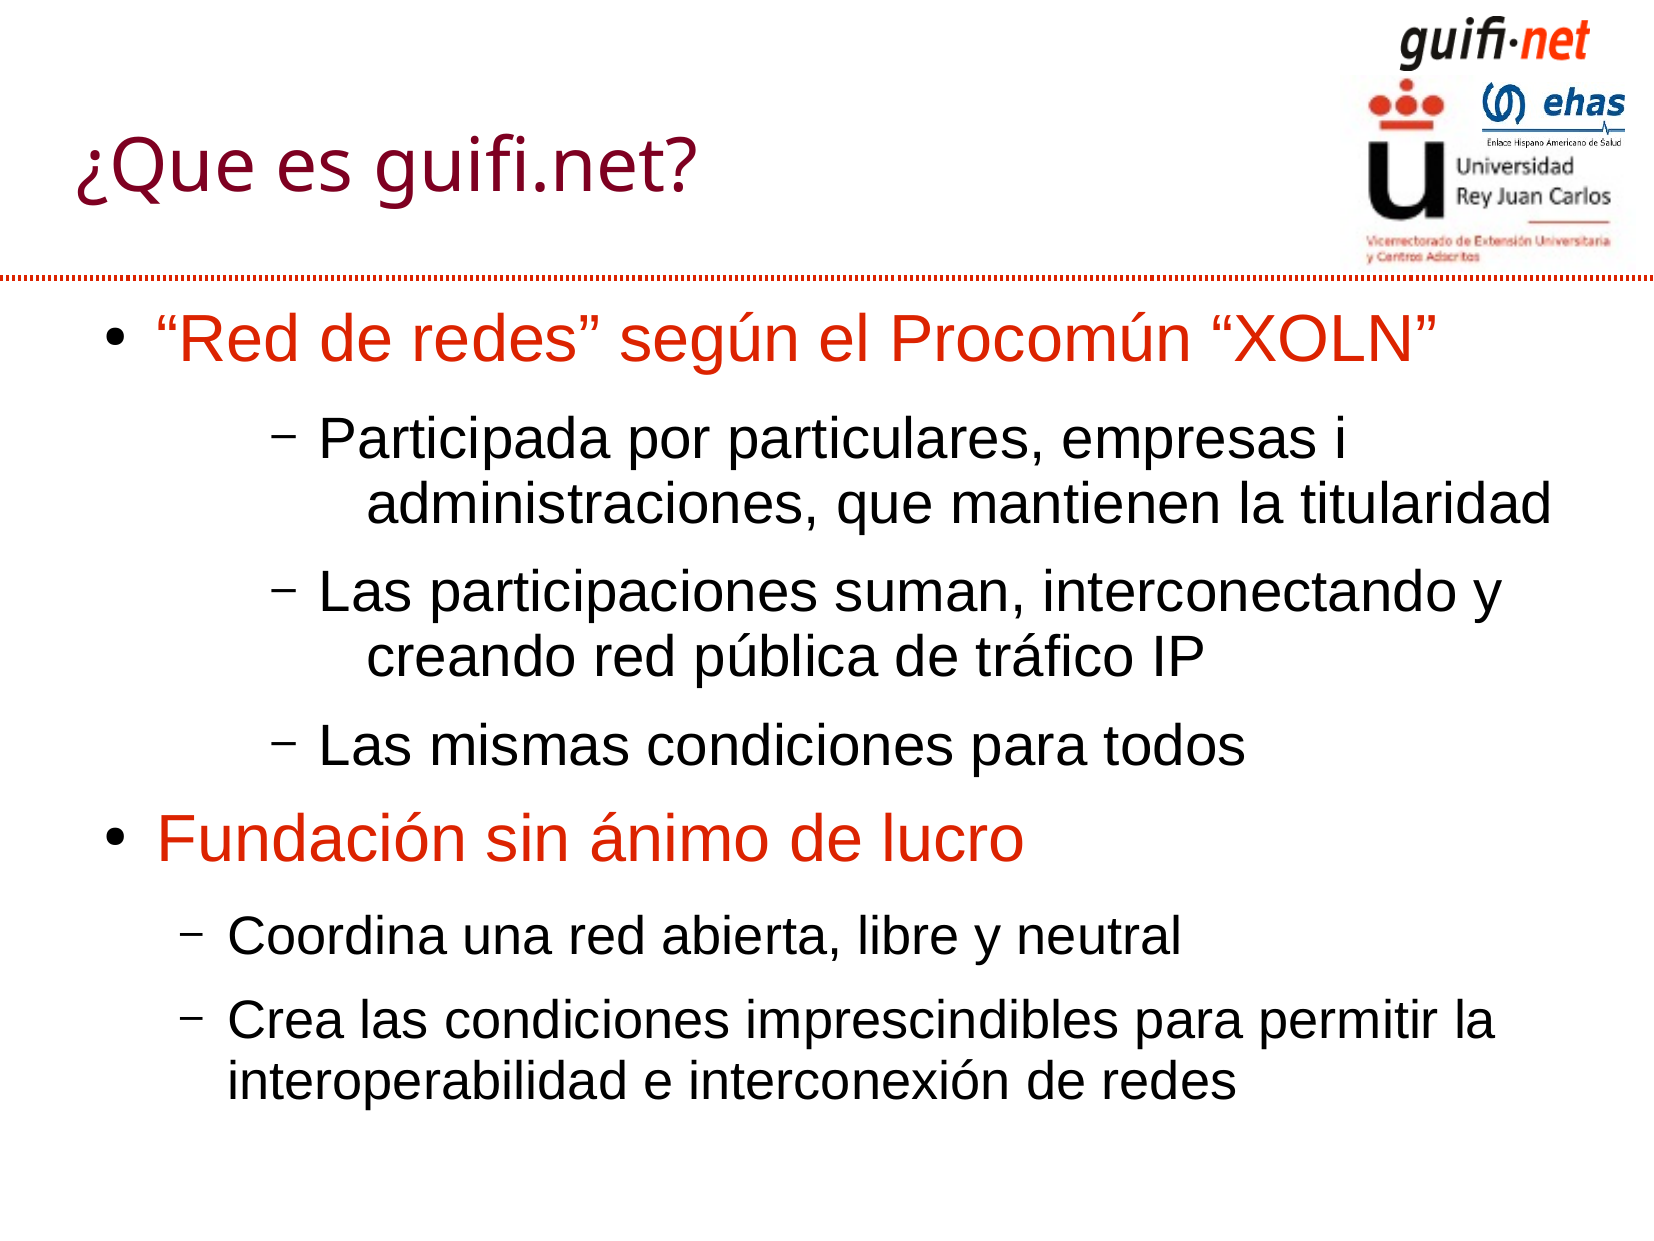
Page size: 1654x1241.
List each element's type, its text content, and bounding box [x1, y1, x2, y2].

list “Red de redes” según el Procomún “XOLN” Participada por particulares, empresas i administraciones, que mantienen la titularidad Las participaciones suman, interconectando y creando red pública de tráfico IP Las mismas condiciones para todos Fundación sin ánimo de lucro Coordina una red abierta, libre y neutral Crea las condiciones imprescindibles para permitir la interoperabilidad e interconexión de redes [82, 301, 1571, 1112]
title ¿Que es guifi.net? [76, 59, 1093, 267]
picture [1399, 16, 1590, 71]
picture [1340, 75, 1636, 272]
